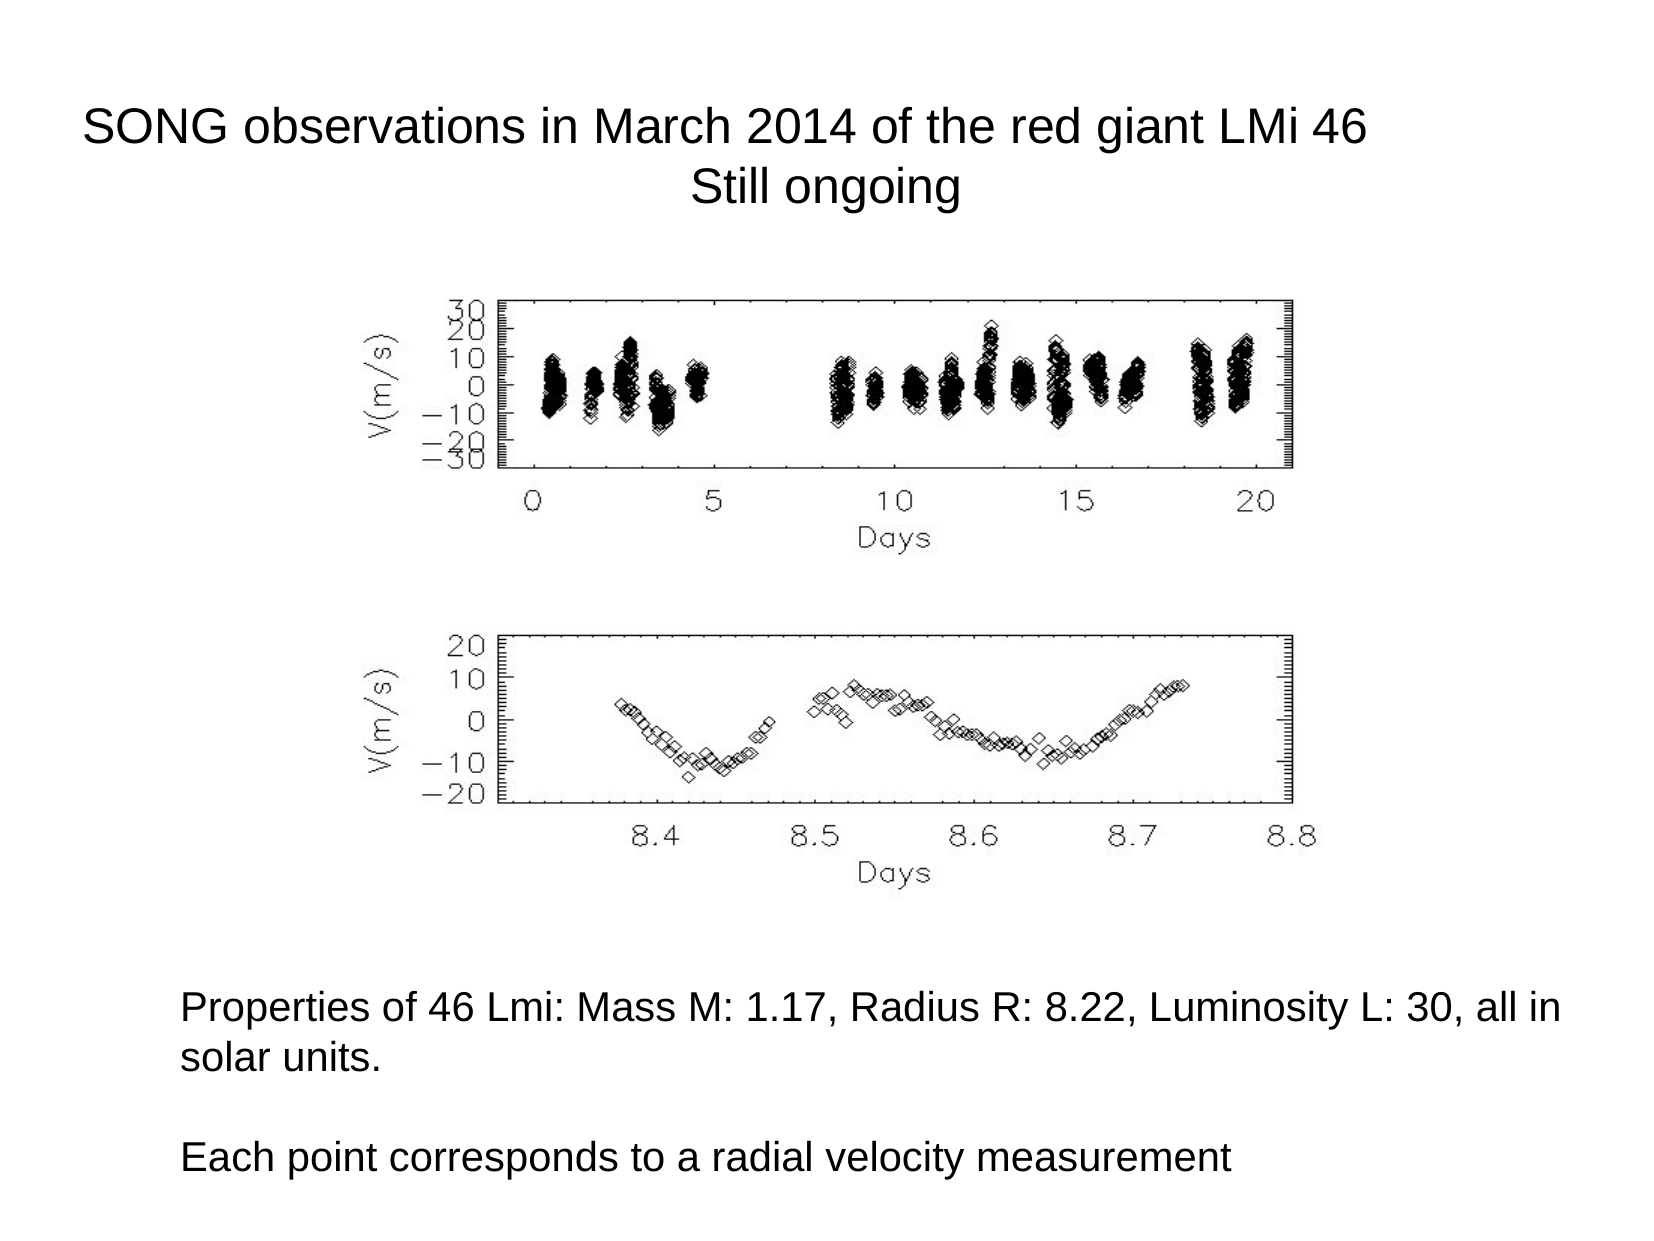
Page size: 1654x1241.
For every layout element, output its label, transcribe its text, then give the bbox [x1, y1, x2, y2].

text_box Properties of 46 Lmi: Mass M: 1.17, Radius R: 8.22, Luminosity L: 30, all in solar units. Each point corresponds to a radial velocity measurement [180, 719, 1635, 1241]
text_box SONG observations in March 2014 of the red giant LMi 46 Still ongoing [82, 49, 1571, 257]
picture [301, 245, 1352, 916]
